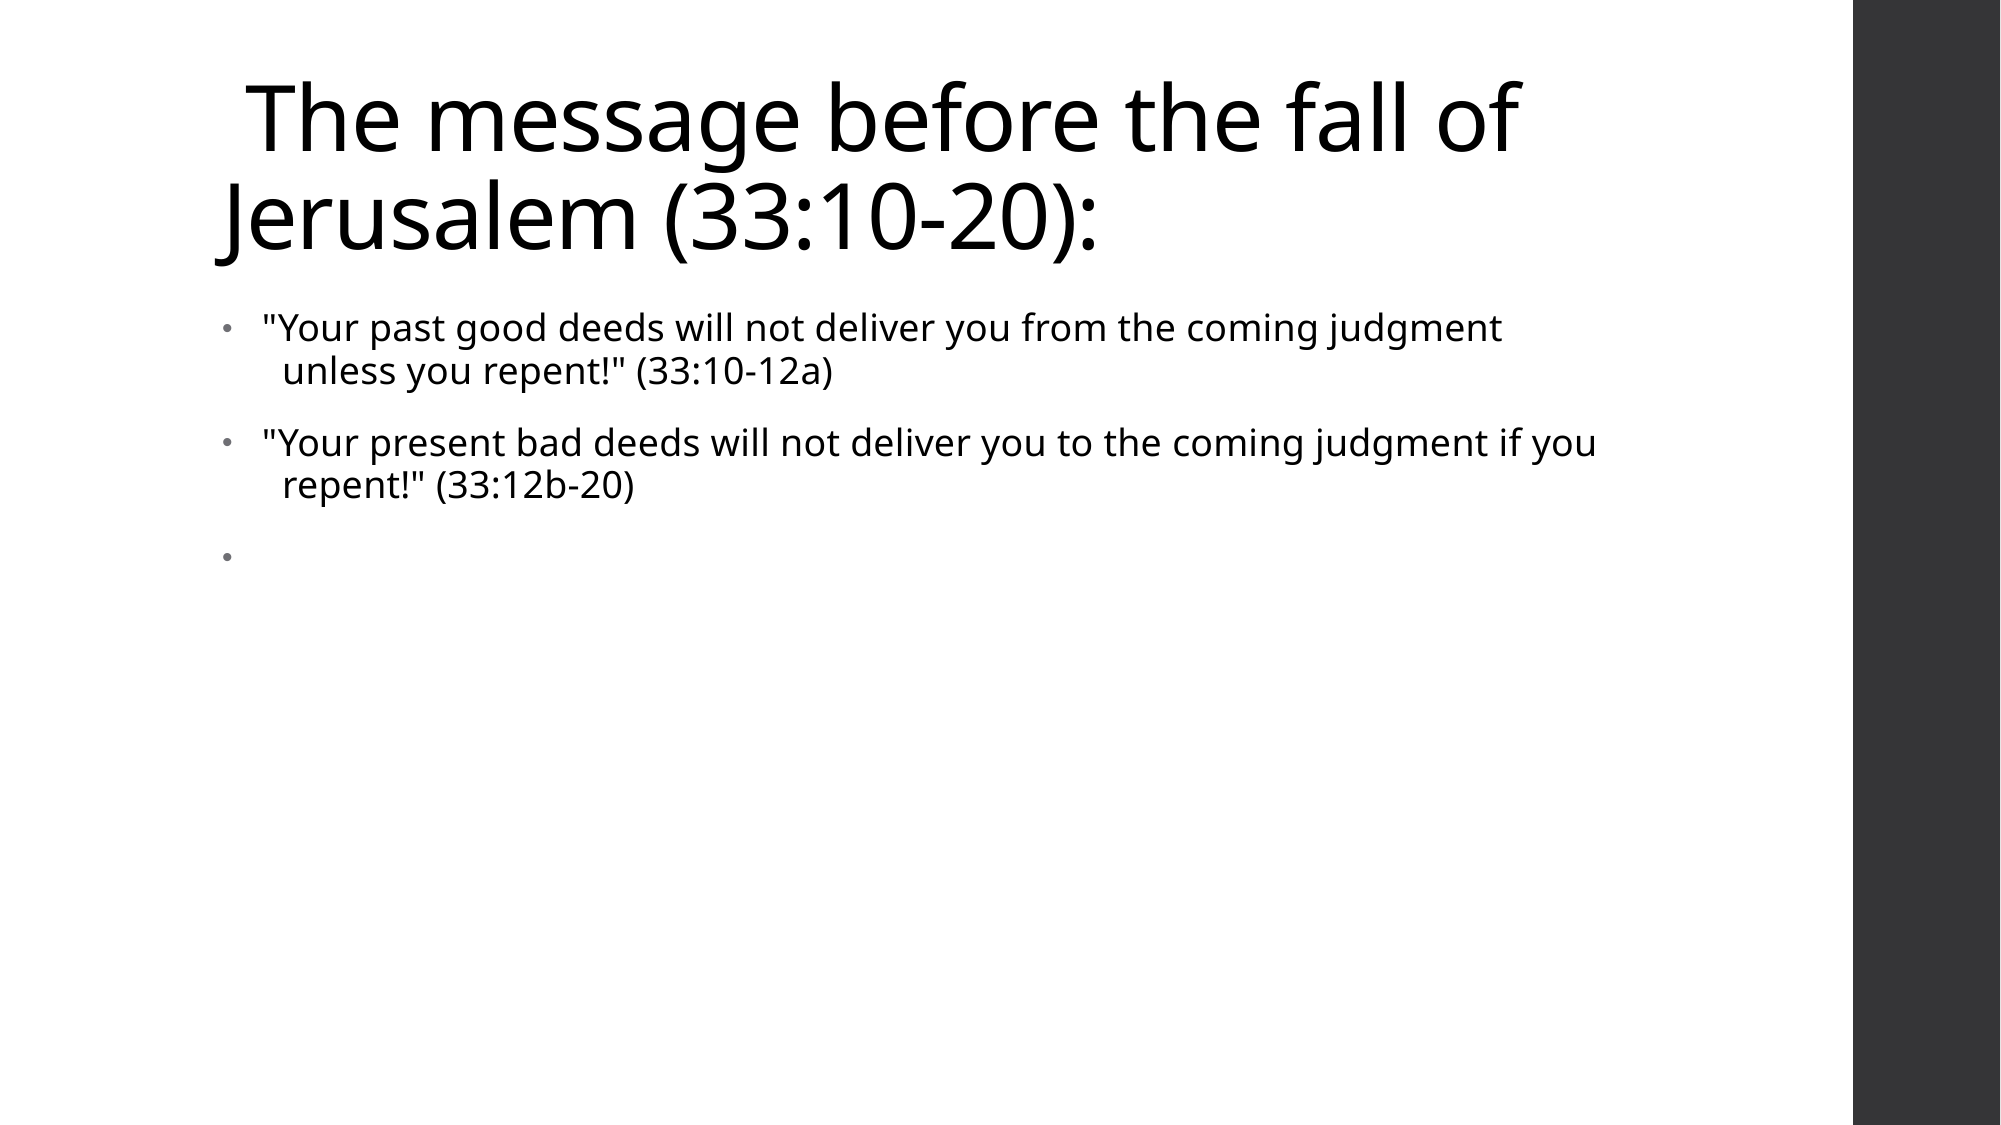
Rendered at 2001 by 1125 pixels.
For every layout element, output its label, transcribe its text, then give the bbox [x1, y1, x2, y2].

title The message before the fall of Jerusalem (33:10-20): [206, 60, 1797, 278]
list "Your past good deeds will not deliver you from the coming judgment unless you repent!" (33:10-12a) "Your present bad deeds will not deliver you to the coming judgment if you repent!" (33:12b-20) [206, 299, 1617, 1014]
